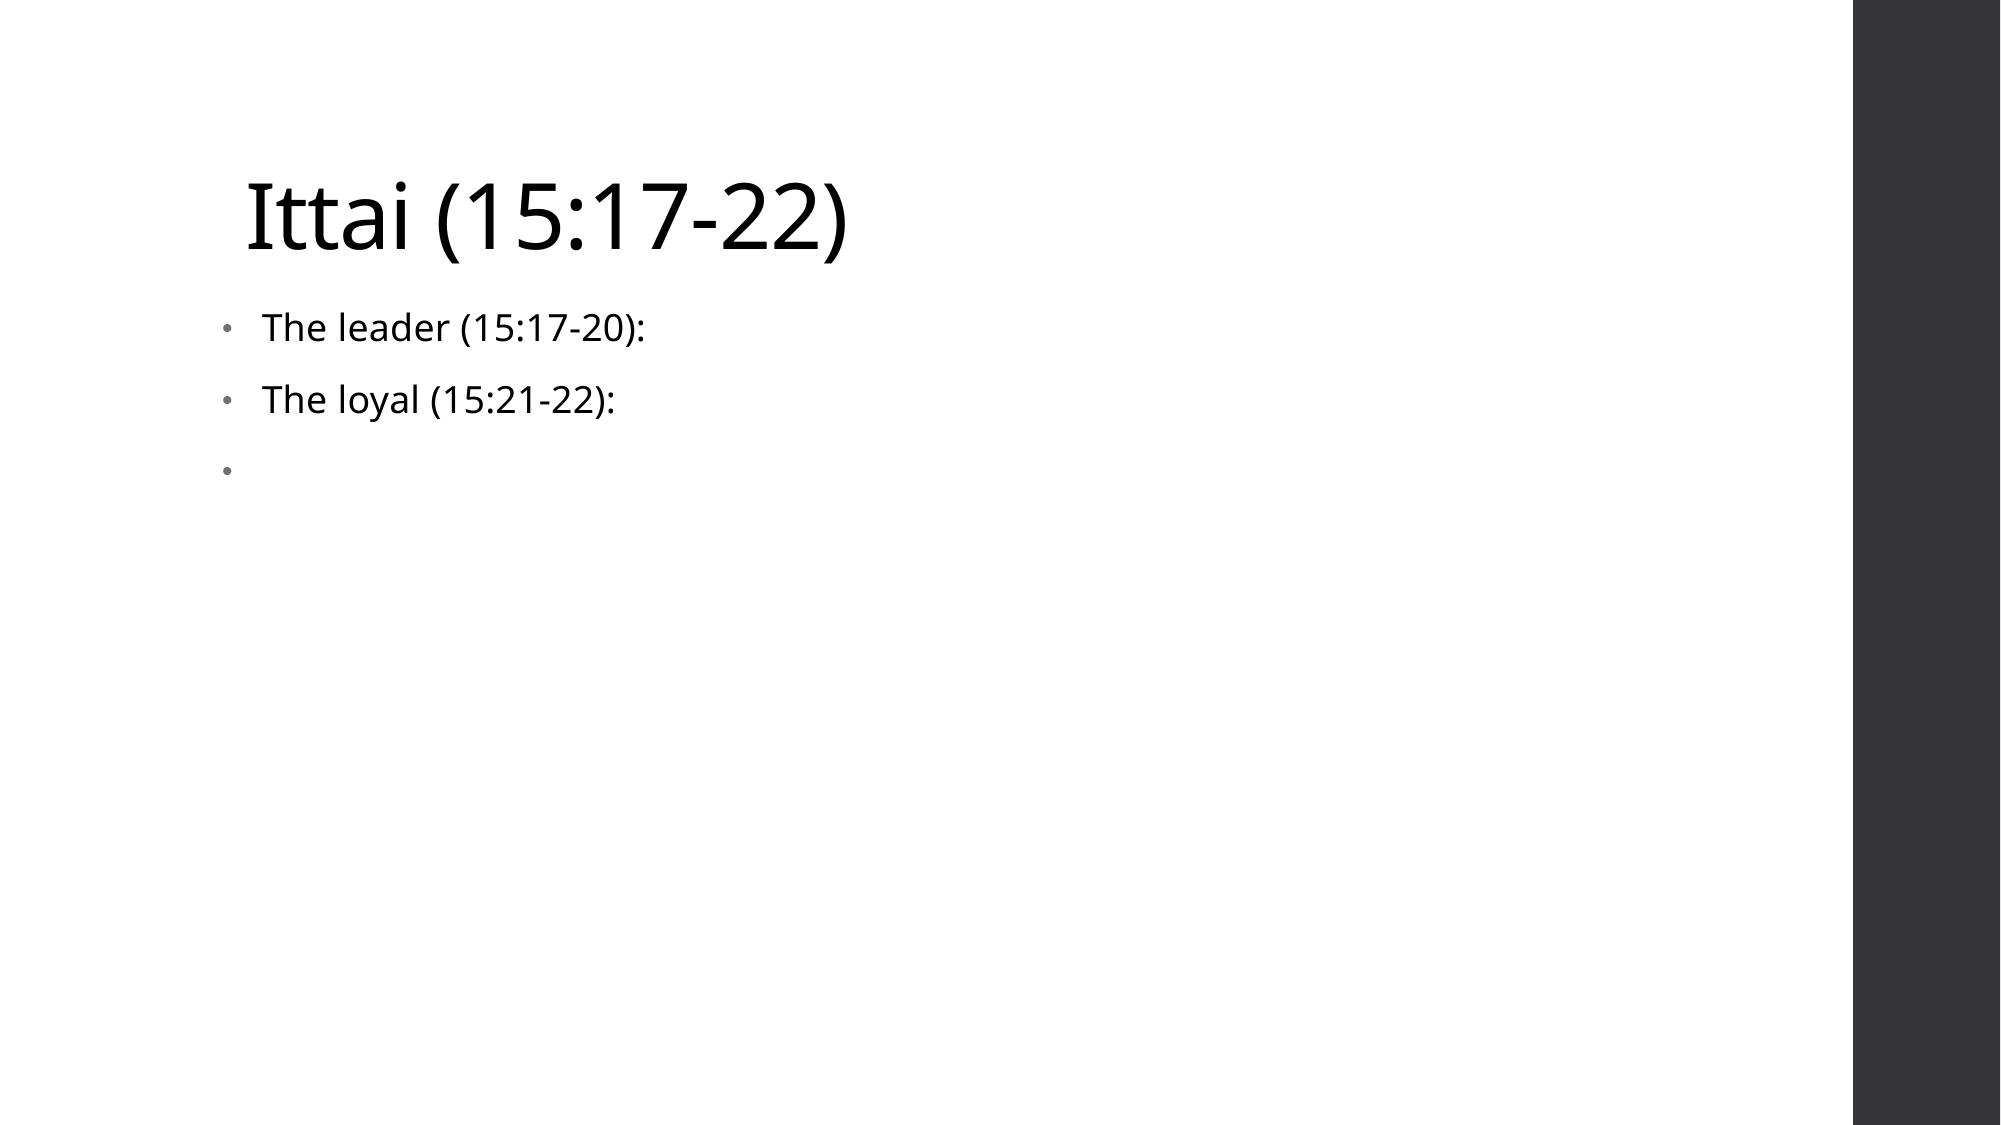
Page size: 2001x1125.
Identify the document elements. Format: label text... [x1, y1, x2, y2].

list The leader (15:17-20): The loyal (15:21-22): [206, 299, 1617, 1014]
title Ittai (15:17-22) [206, 60, 1797, 278]
